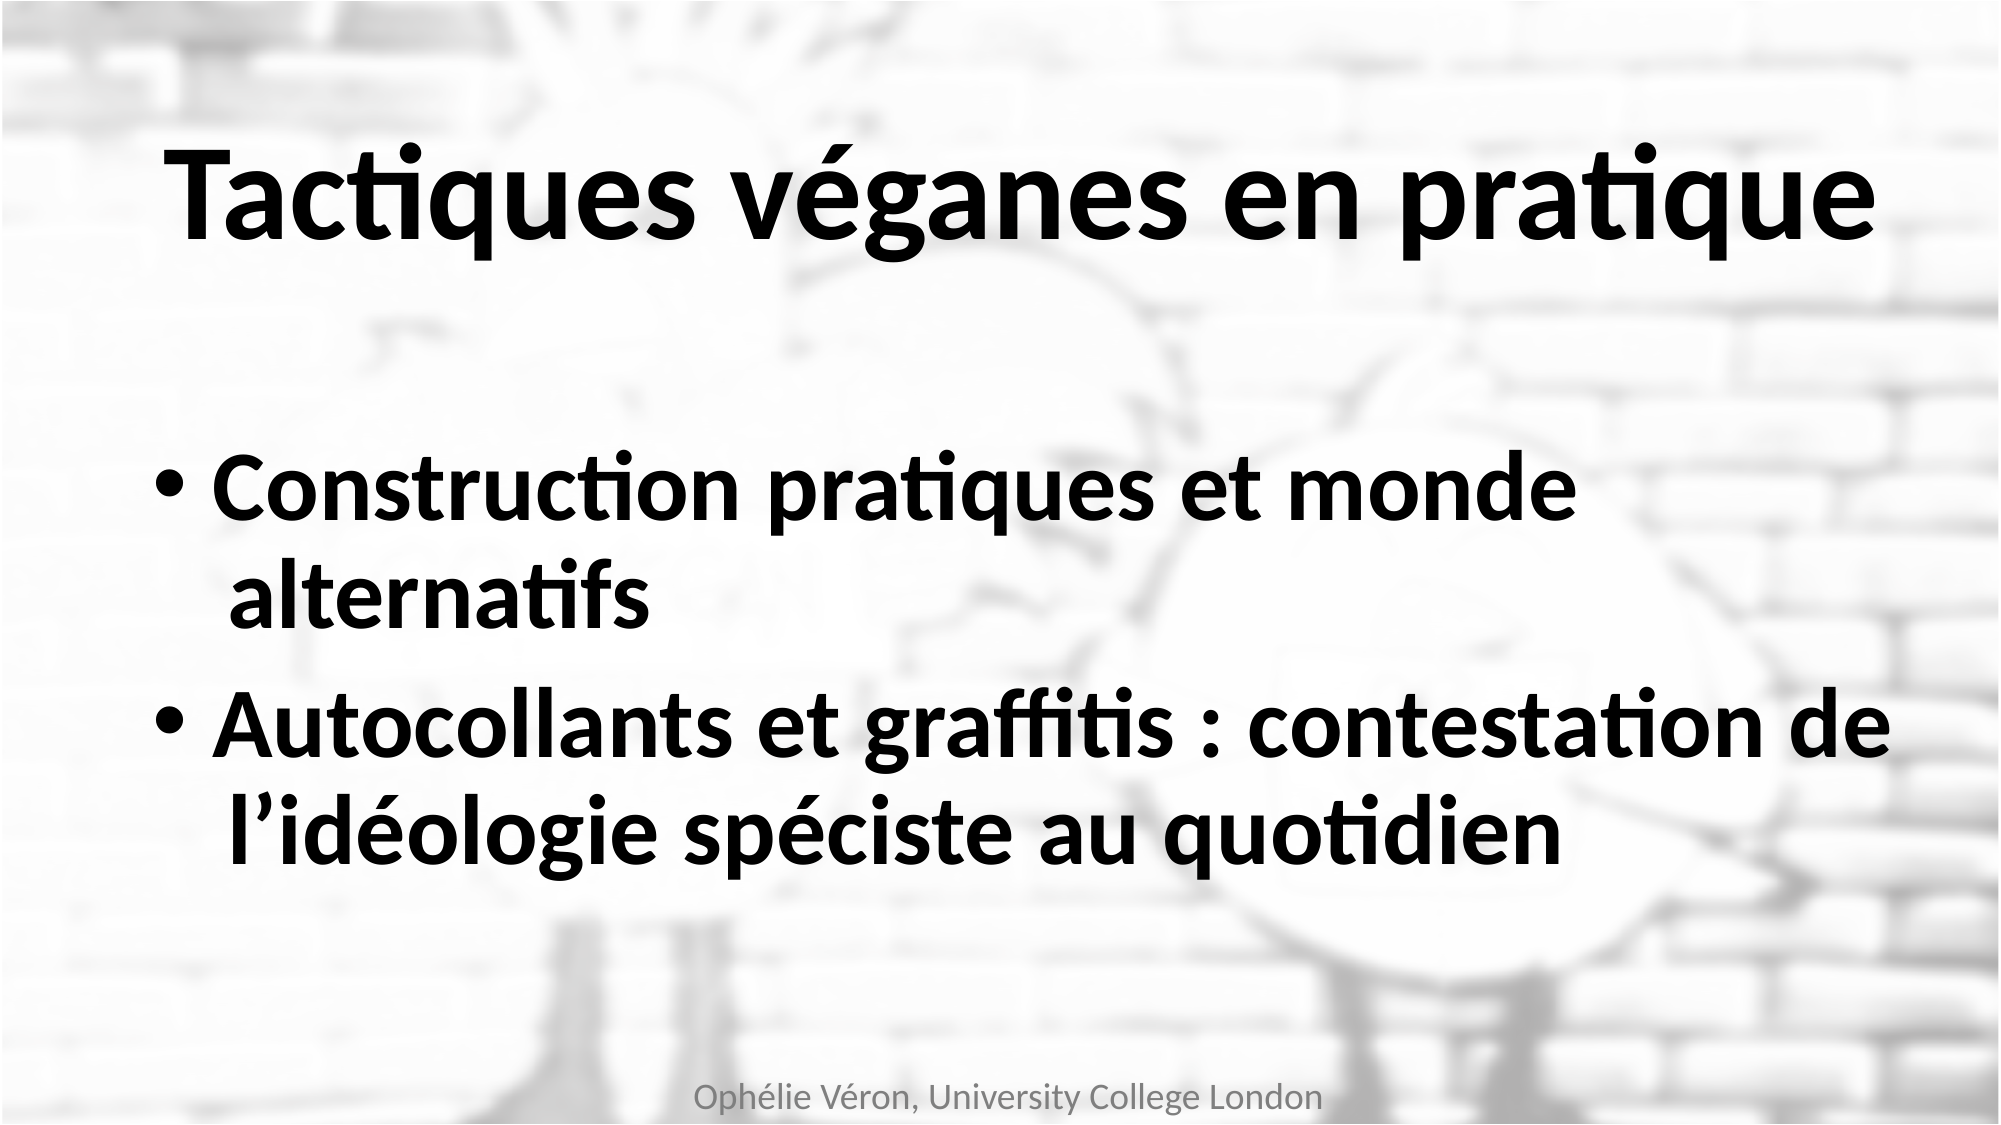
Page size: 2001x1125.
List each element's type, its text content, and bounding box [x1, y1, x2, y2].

text_box Ophélie Véron, University College London [678, 1064, 1348, 1125]
title Tactiques véganes en pratique [113, 113, 1930, 278]
list Construction pratiques et monde alternatifs Autocollants et graffitis : contestation de l’idéologie spéciste au quotidien [137, 426, 1930, 1014]
picture [2, 1, 1999, 1124]
